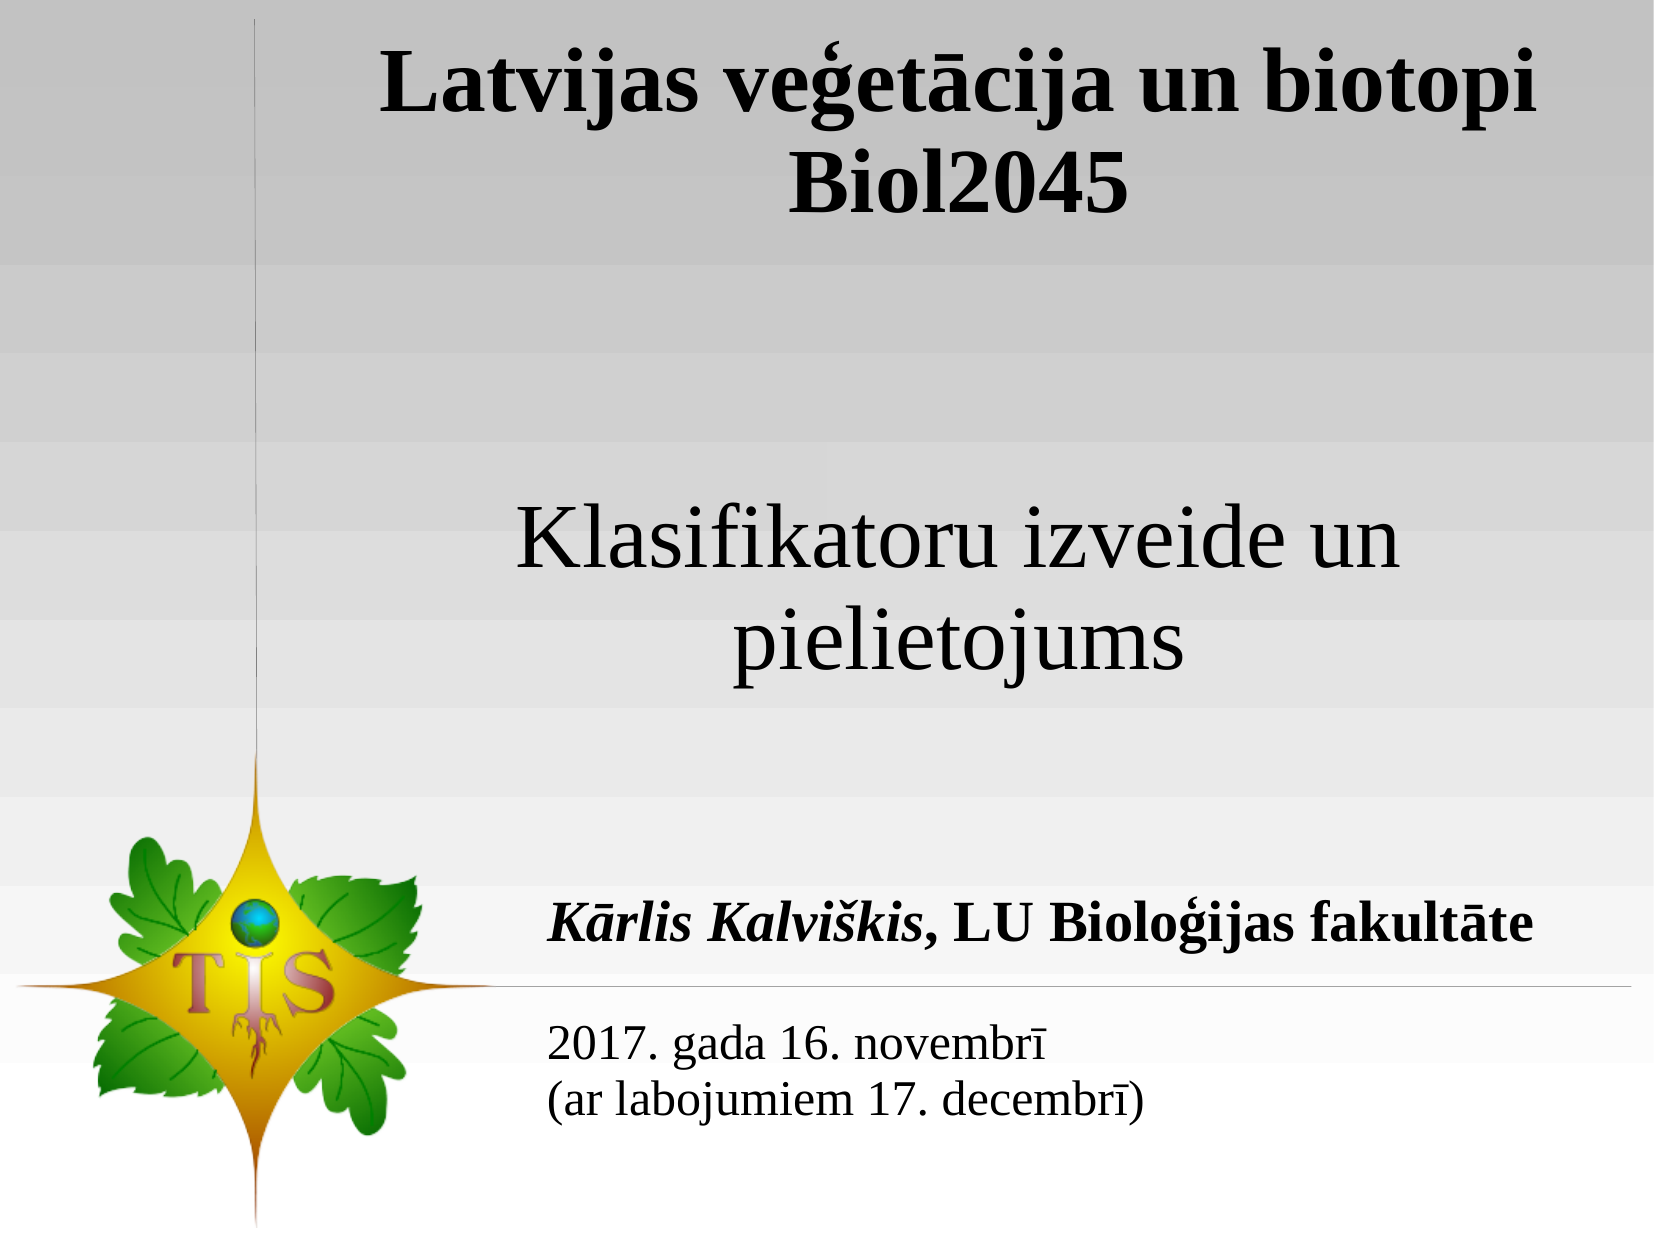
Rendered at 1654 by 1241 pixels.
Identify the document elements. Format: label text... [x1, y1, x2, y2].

list 2017. gada 16. novembrī (ar labojumiem 17. decembrī) [476, 1015, 1654, 1241]
title Klasifikatoru izveide un pielietojums [295, 314, 1625, 861]
picture [0, 0, 1654, 1241]
